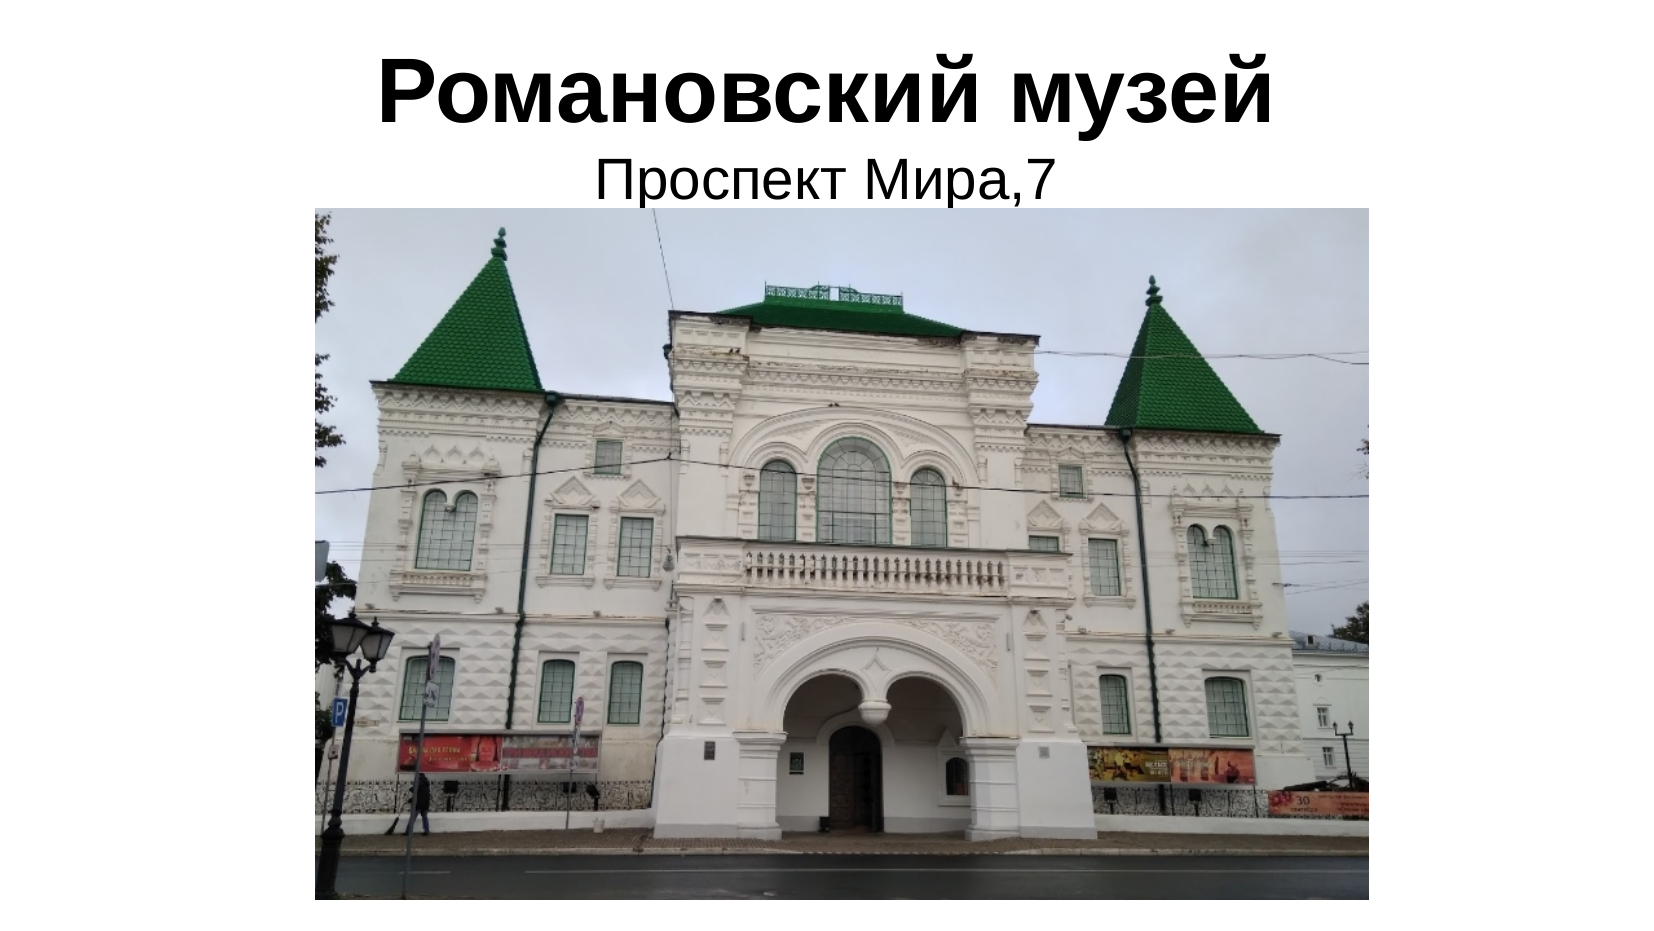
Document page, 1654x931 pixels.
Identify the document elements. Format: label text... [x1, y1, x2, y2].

title Романовский музей Проспект Мира,7 [82, 30, 1571, 199]
picture [315, 208, 1369, 901]
